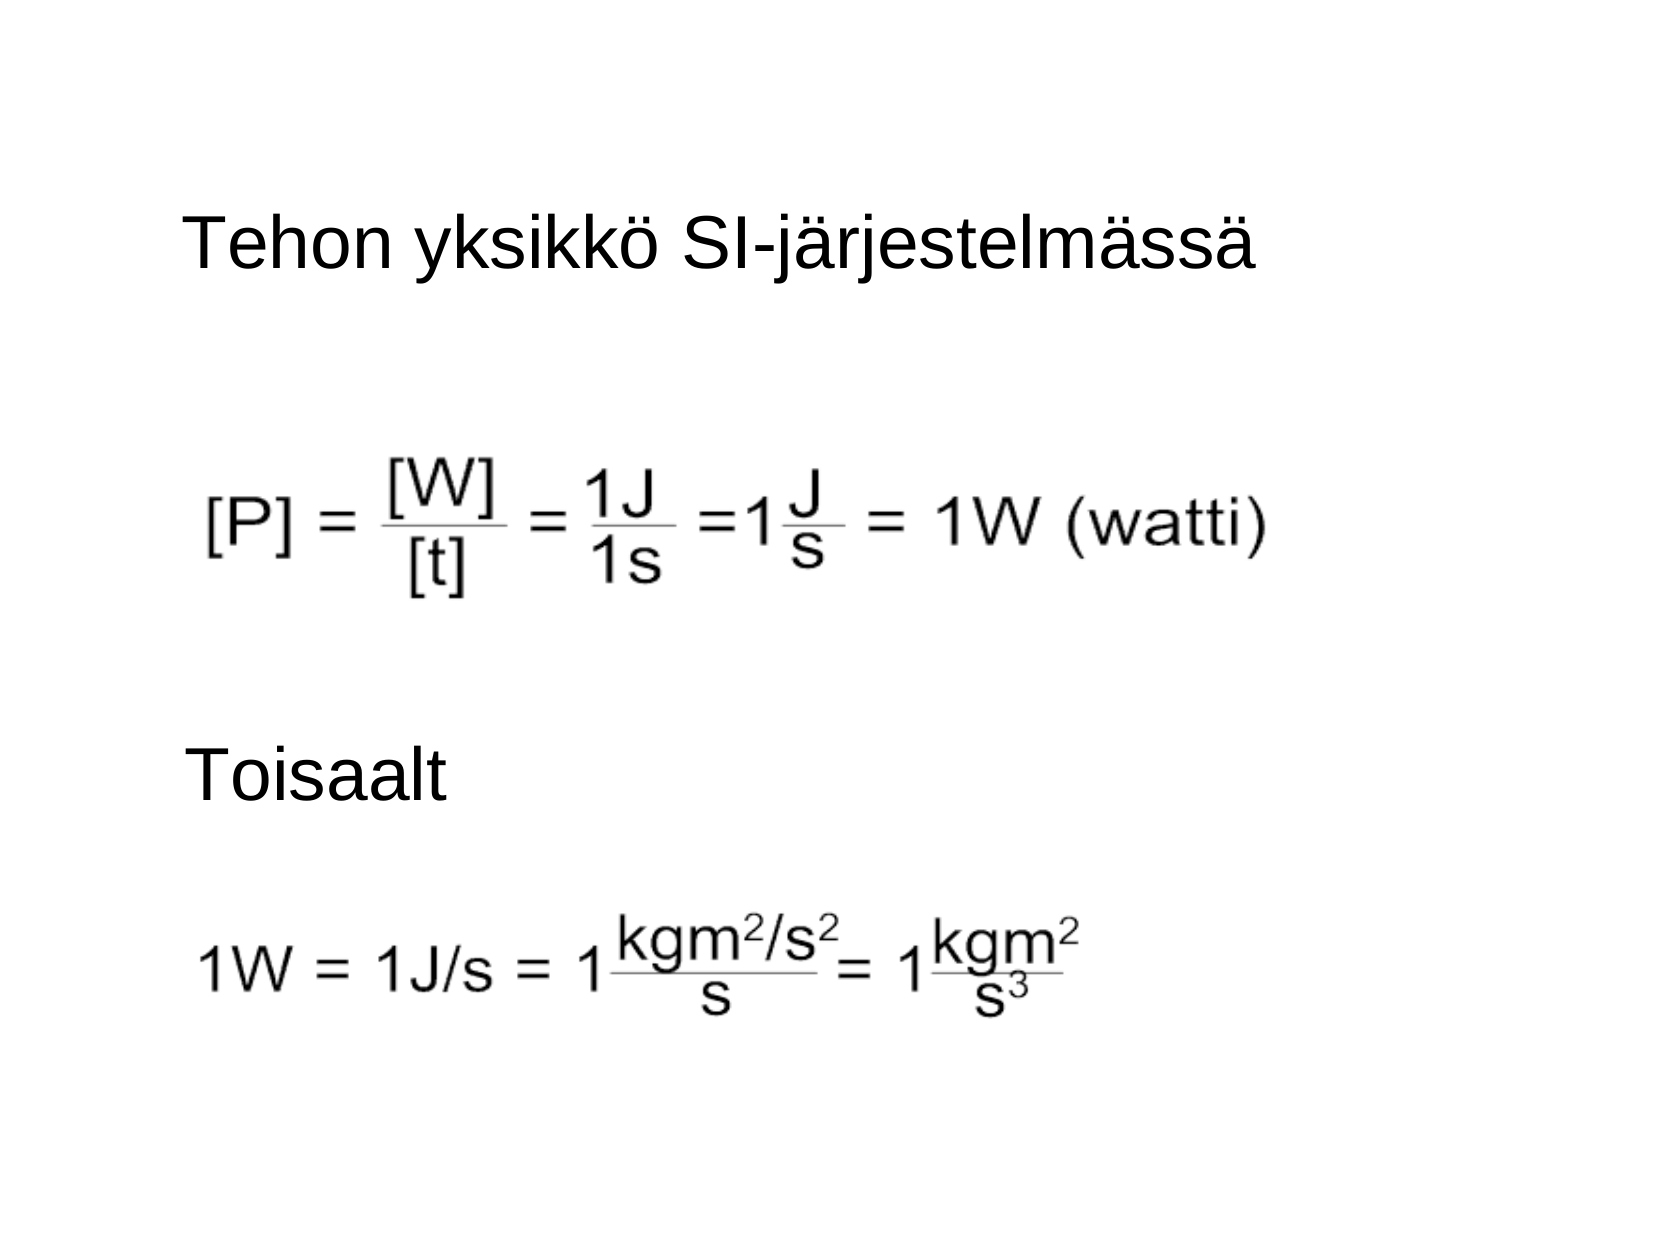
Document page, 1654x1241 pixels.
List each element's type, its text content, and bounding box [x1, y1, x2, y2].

picture [141, 396, 1330, 645]
text_box Toisaalta [170, 720, 497, 820]
picture [137, 835, 1137, 1074]
text_box Tehon yksikkö SI-järjestelmässä [166, 189, 1441, 289]
